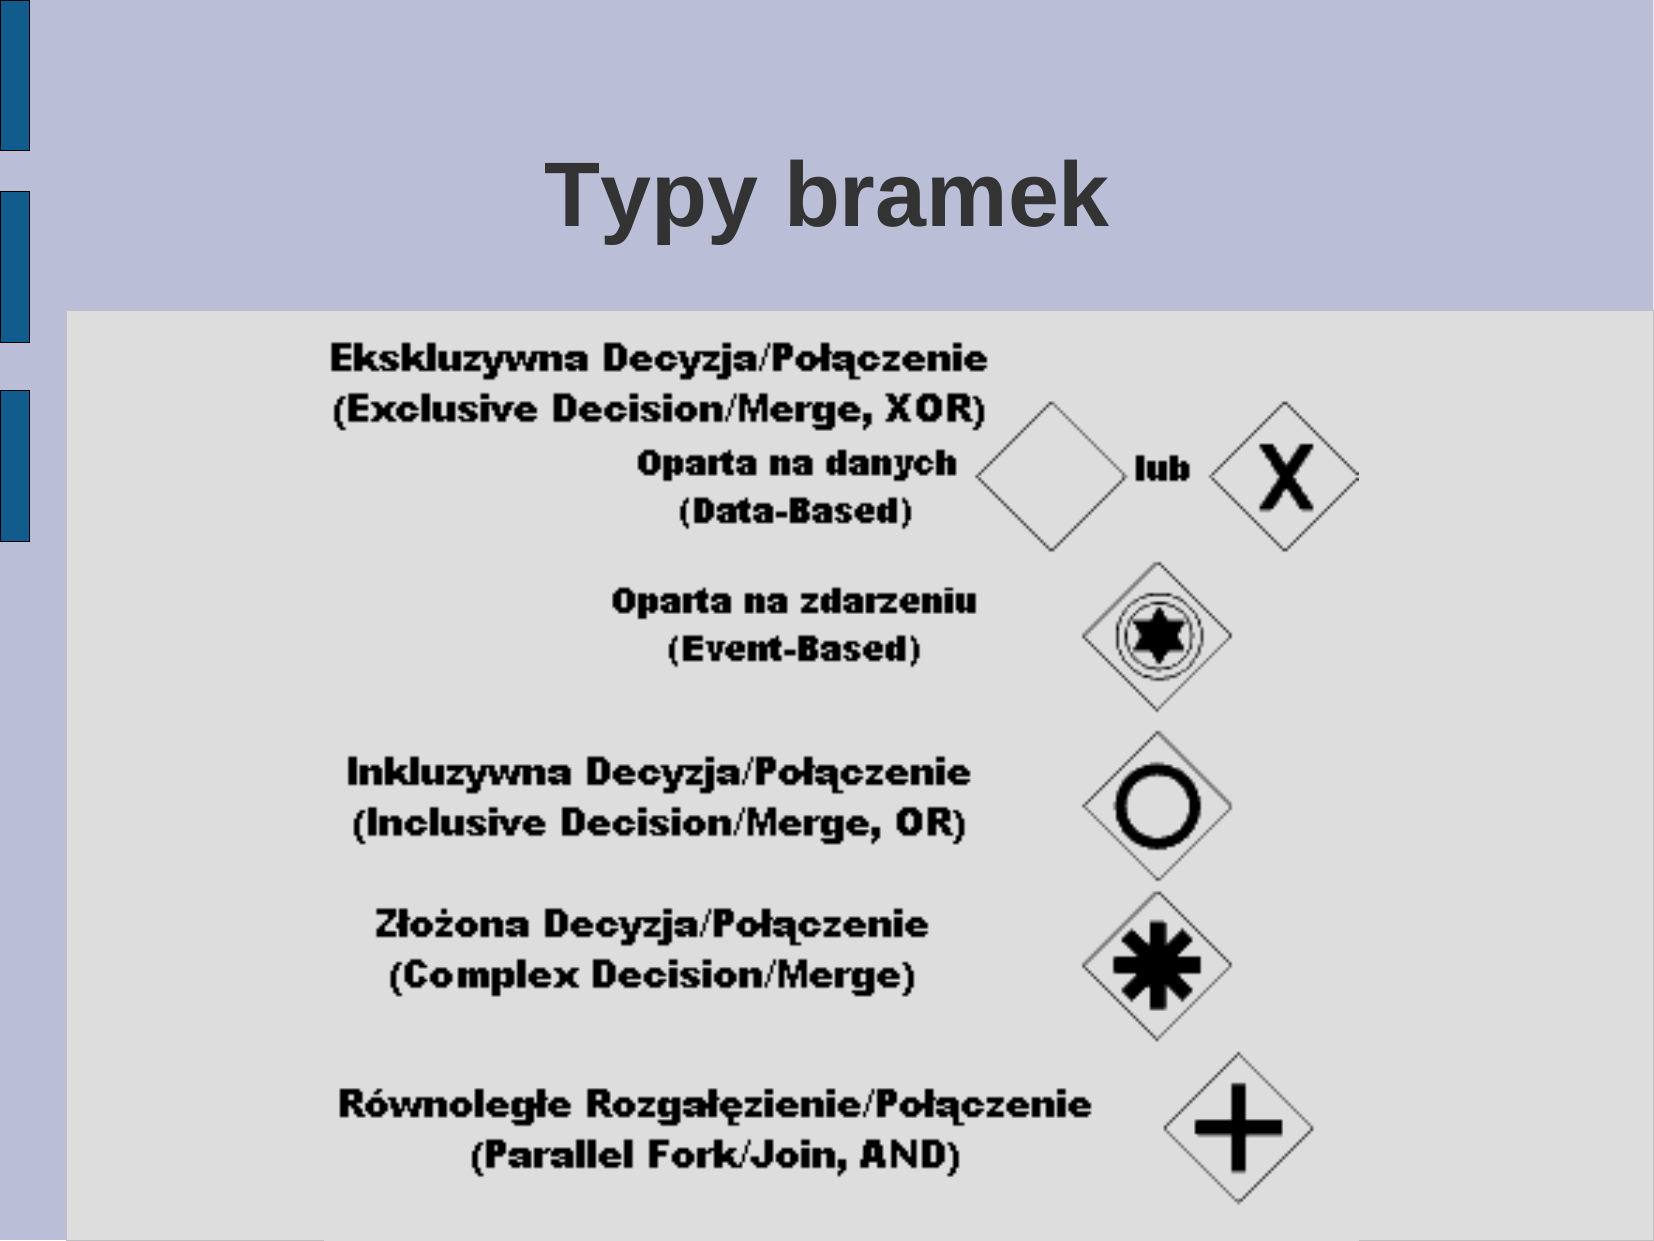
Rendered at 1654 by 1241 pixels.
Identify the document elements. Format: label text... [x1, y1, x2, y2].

picture [324, 324, 1359, 1241]
title Typy bramek [121, 91, 1534, 299]
